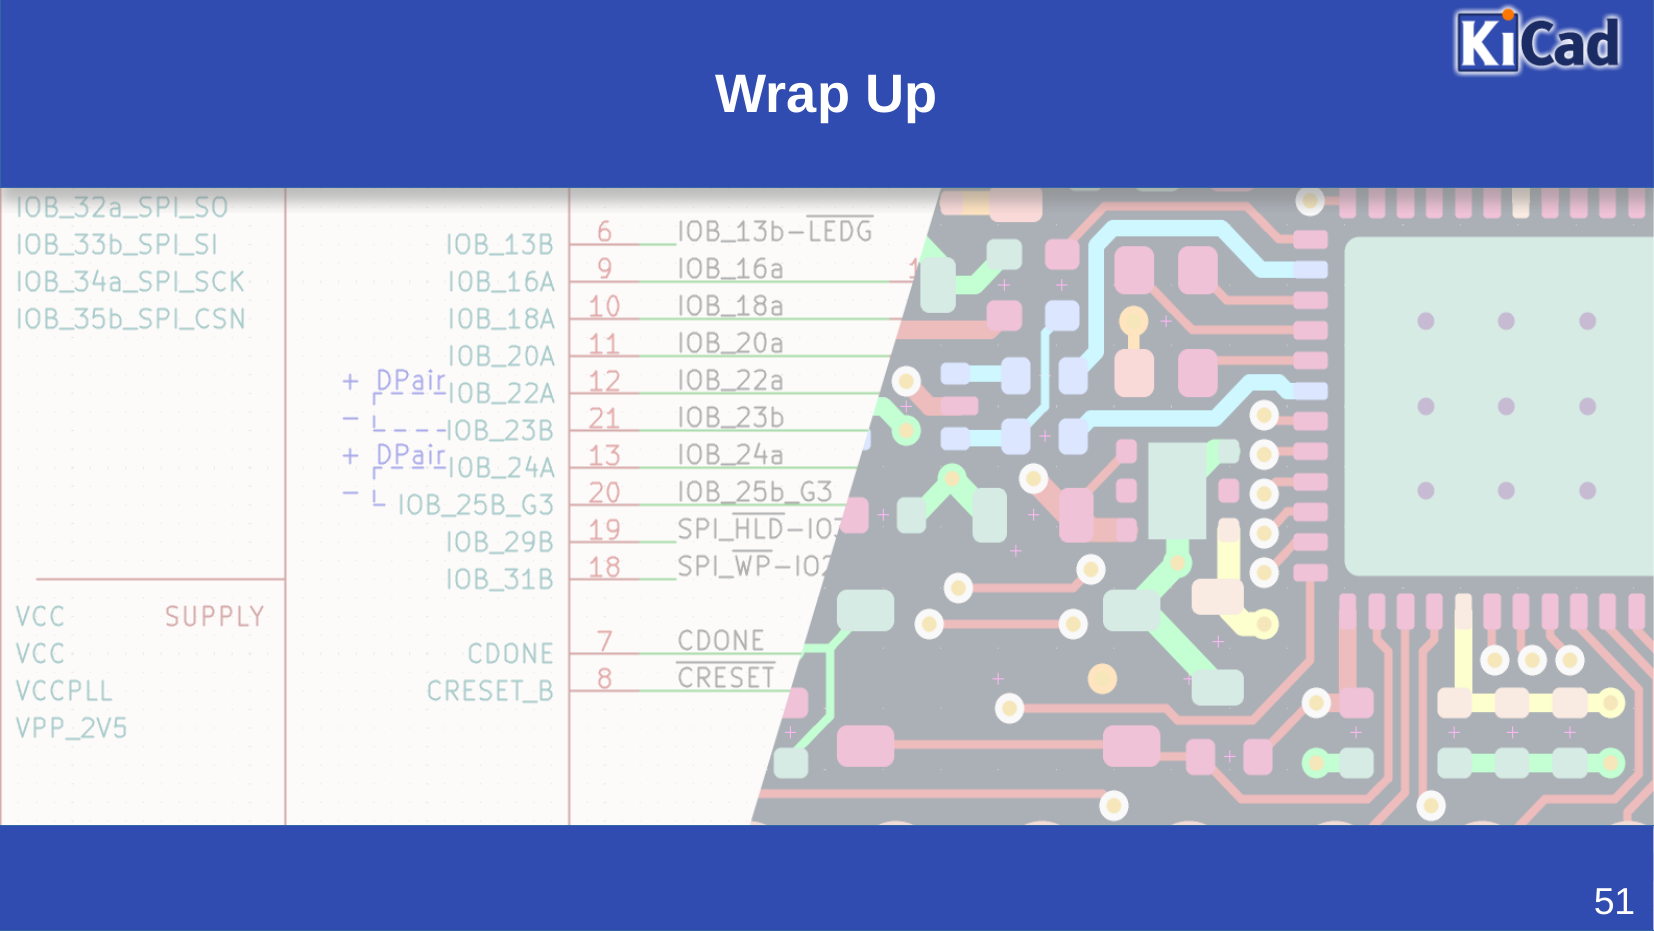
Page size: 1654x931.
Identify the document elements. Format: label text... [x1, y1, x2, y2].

text_box <number> [1387, 873, 1651, 931]
text_box Wrap Up [0, 0, 1654, 188]
table_header [55, 848, 578, 905]
picture [0, 188, 1654, 825]
table_header [578, 848, 1101, 905]
text_box [0, 825, 1654, 931]
picture [1412, 0, 1654, 92]
table_header [1101, 848, 1624, 905]
